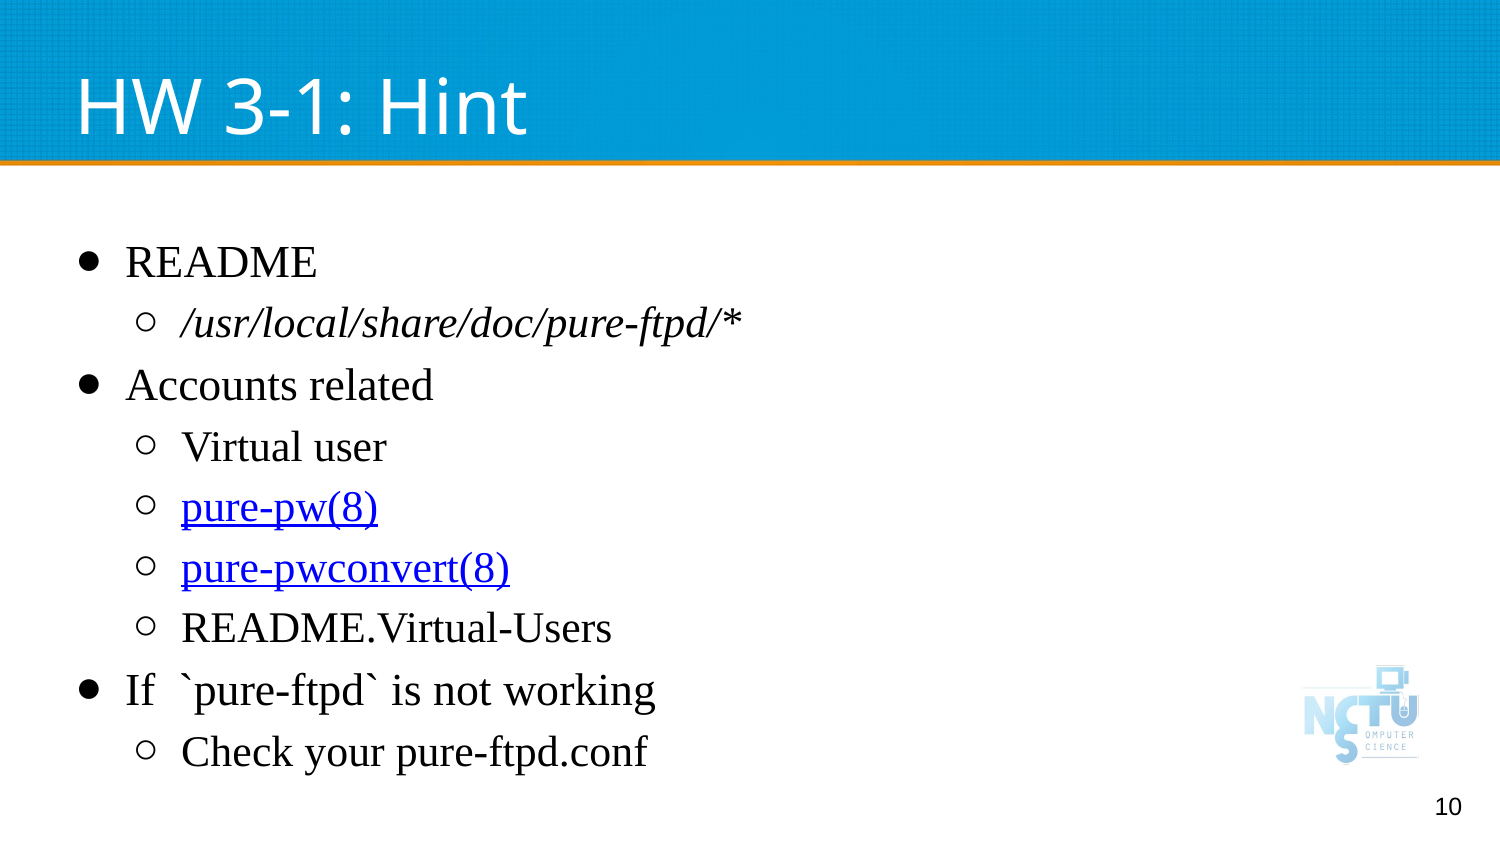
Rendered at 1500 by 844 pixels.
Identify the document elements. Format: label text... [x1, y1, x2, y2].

picture [0, 160, 1500, 844]
title HW 3-1: Hint [74, 33, 1425, 175]
list README /usr/local/share/doc/pure-ftpd/* Accounts related Virtual user pure-pw(8) pure-pwconvert(8) README.Virtual-Users If `pure-ftpd` is not working Check your pure-ftpd.conf [70, 223, 1425, 780]
slide_number <number> [1403, 779, 1494, 844]
